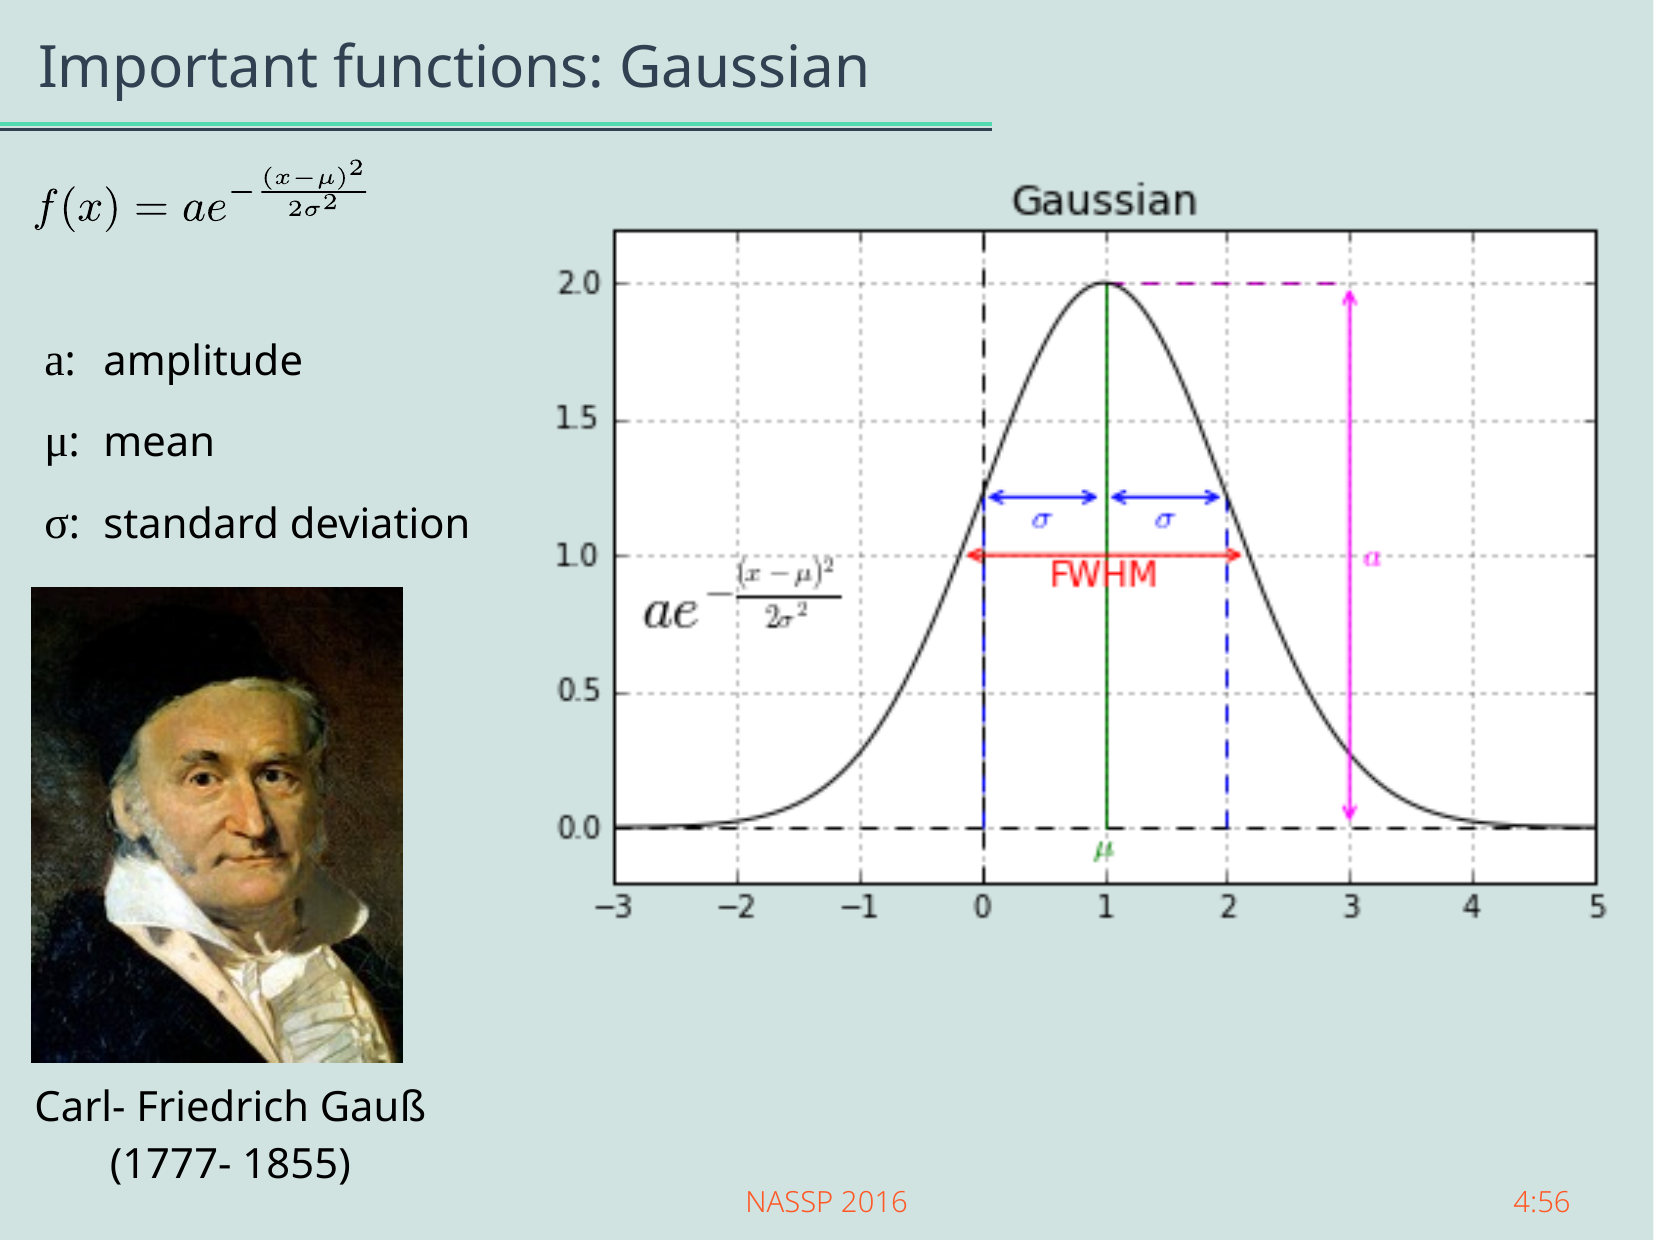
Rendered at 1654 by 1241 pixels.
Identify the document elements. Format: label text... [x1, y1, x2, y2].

text_box Important functions: Gaussian [23, 17, 1063, 103]
text_box [32, 159, 367, 233]
picture [535, 163, 1625, 945]
text_box Carl- Friedrich Gauß (1777- 1855) [0, 1068, 473, 1186]
picture [31, 587, 403, 1063]
text_box a: amplitude μ: mean σ: standard deviation [29, 159, 1636, 1182]
